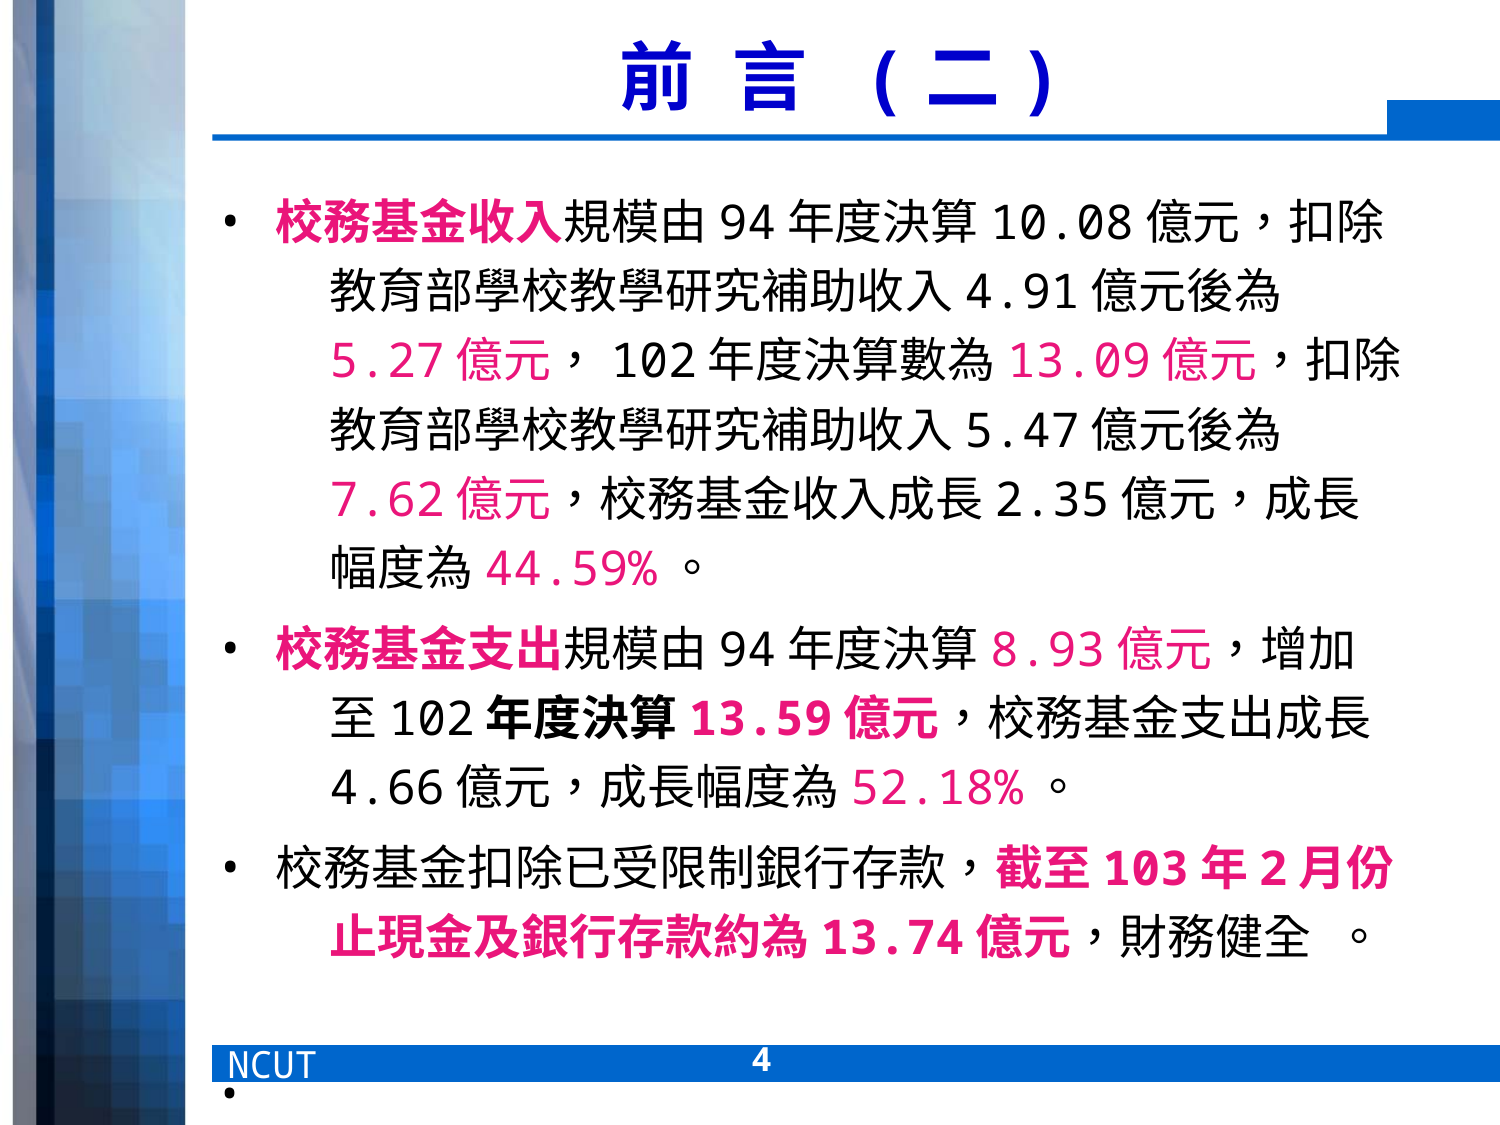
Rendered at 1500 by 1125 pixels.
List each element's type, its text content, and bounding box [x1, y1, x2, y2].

title 前 言 (二) [183, 12, 1500, 138]
list 校務基金收入規模由94年度決算10.08億元，扣除教育部學校教學研究補助收入4.91億元後為5.27億元，102年度決算數為13.09億元，扣除教育部學校教學研究補助收入5.47億元後為7.62億元，校務基金收入成長2.35億元，成長幅度為44.59%。 校務基金支出規模由94年度決算8.93億元，增加至102年度決算13.59億元，校務基金支出成長4.66億元，成長幅度為52.18%。 校務基金扣除已受限制銀行存款，截至103年2月份止現金及銀行存款約為13.74億元，財務健全 。 [206, 172, 1418, 1013]
